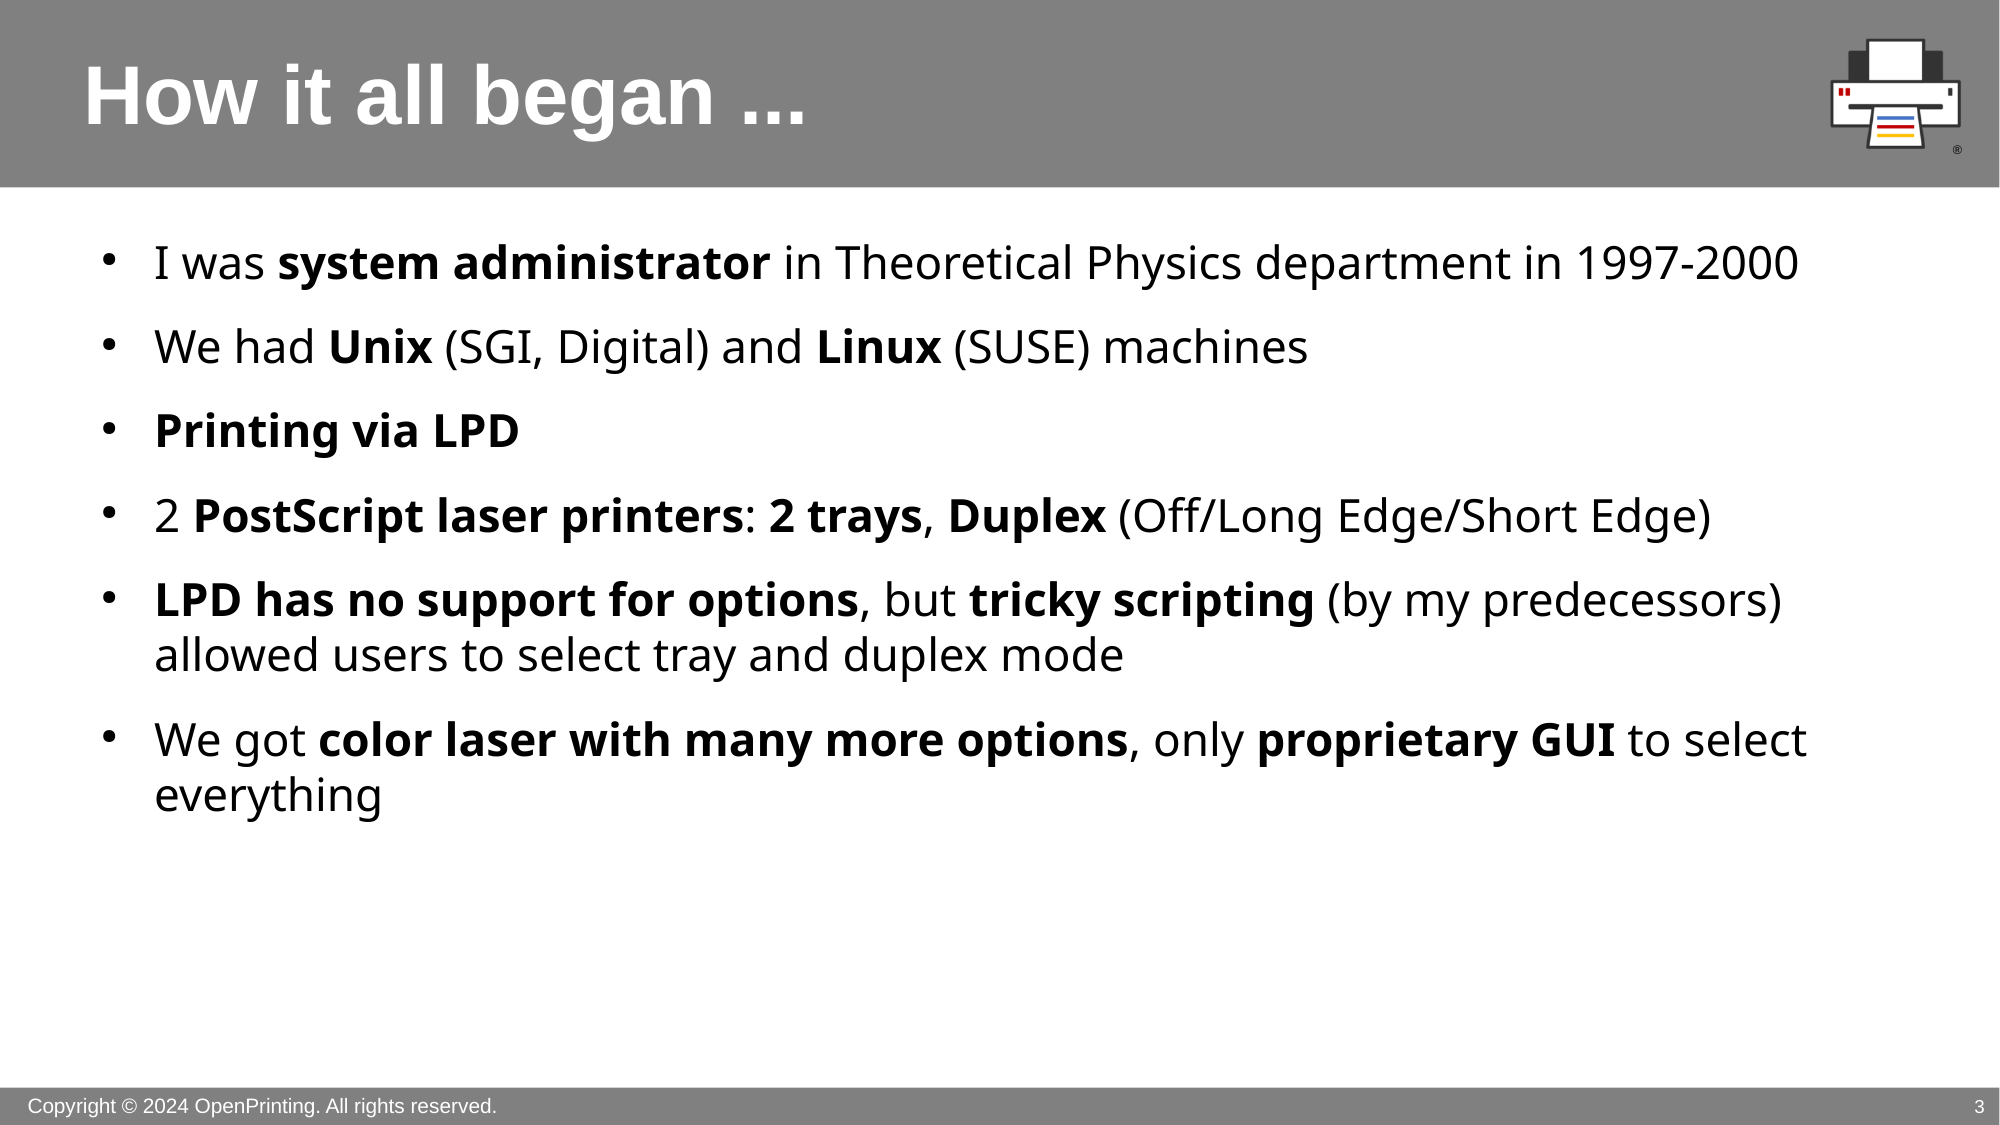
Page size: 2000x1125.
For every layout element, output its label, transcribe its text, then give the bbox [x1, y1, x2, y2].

picture [1825, 33, 1966, 154]
list I was system administrator in Theoretical Physics department in 1997-2000 We had Unix (SGI, Digital) and Linux (SUSE) machines Printing via LPD 2 PostScript laser printers: 2 trays, Duplex (Off/Long Edge/Short Edge) LPD has no support for options, but tricky scripting (by my predecessors) allowed users to select tray and duplex mode We got color laser with many more options, only proprietary GUI to select everything [75, 224, 1936, 1067]
title How it all began ... [75, 7, 1786, 175]
